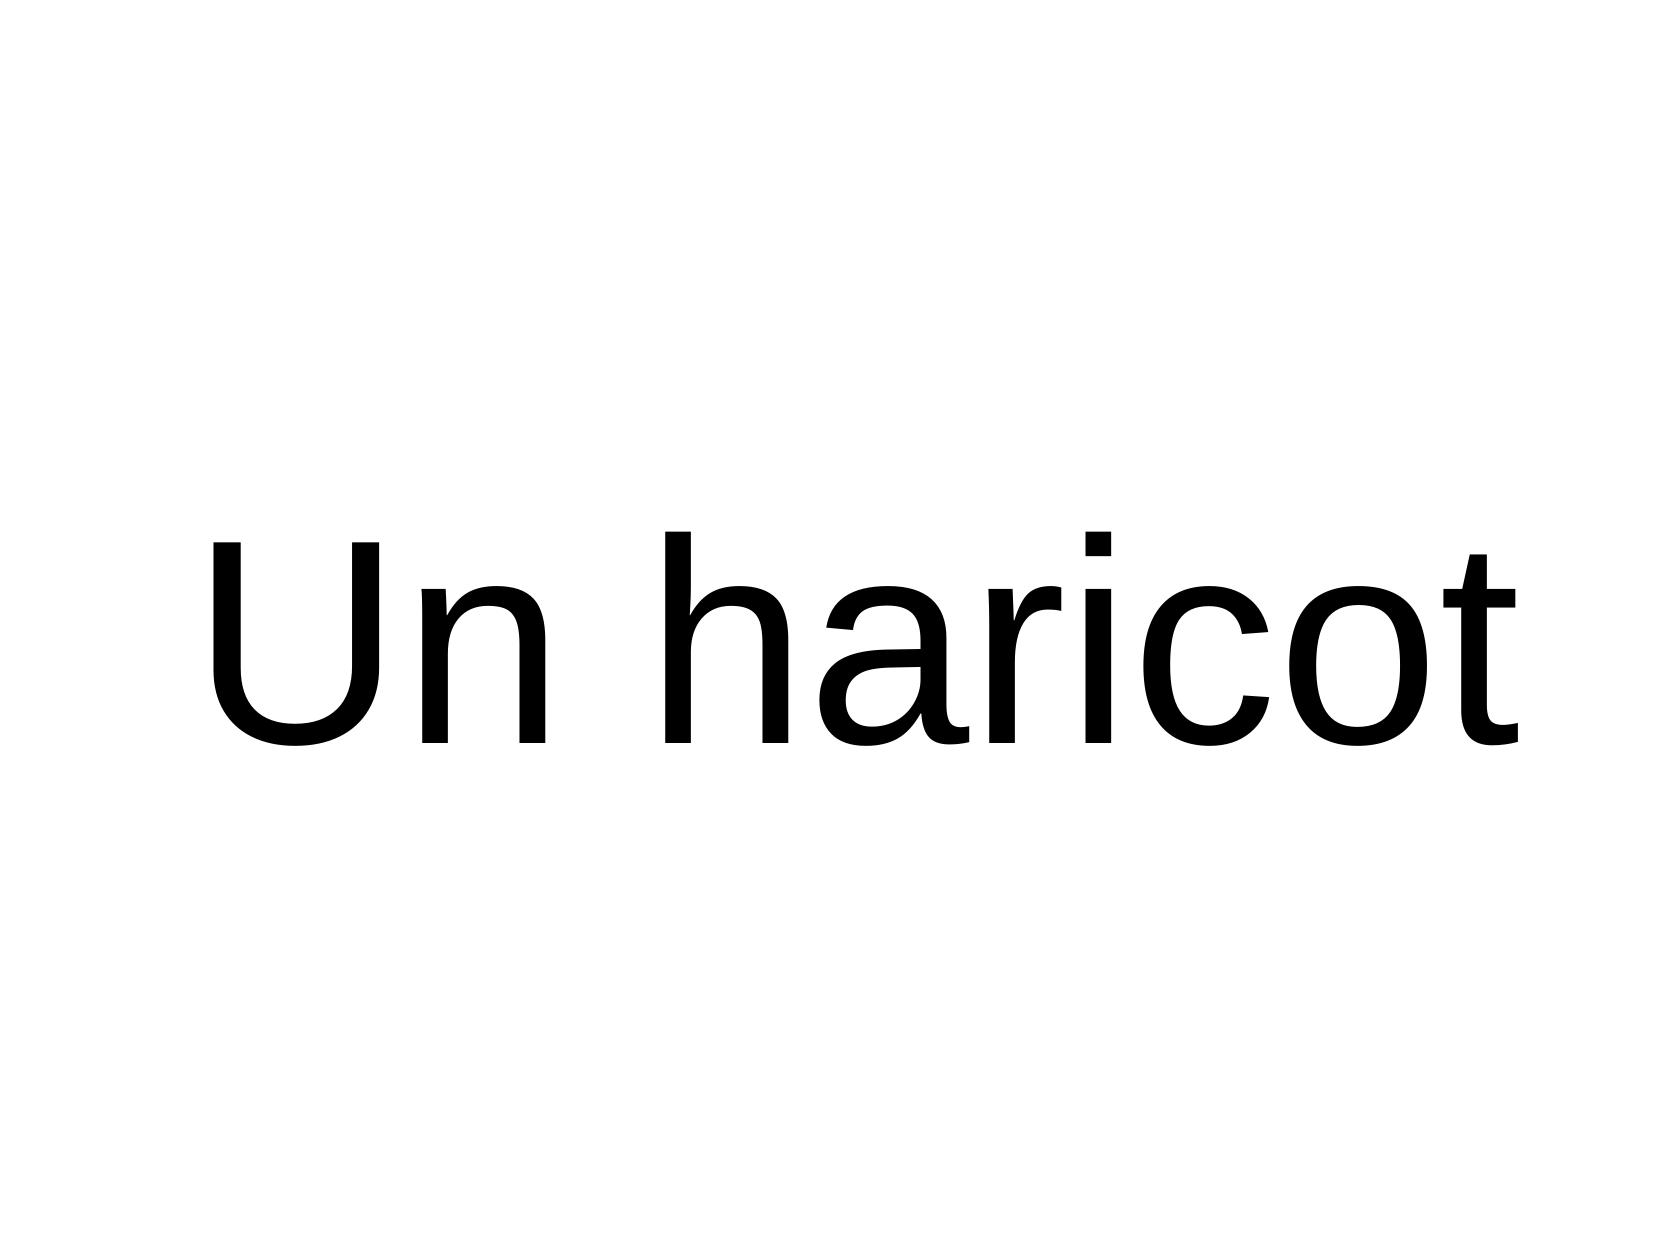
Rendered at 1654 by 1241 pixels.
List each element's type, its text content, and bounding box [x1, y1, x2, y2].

text_box Un haricot [177, 472, 1595, 1063]
